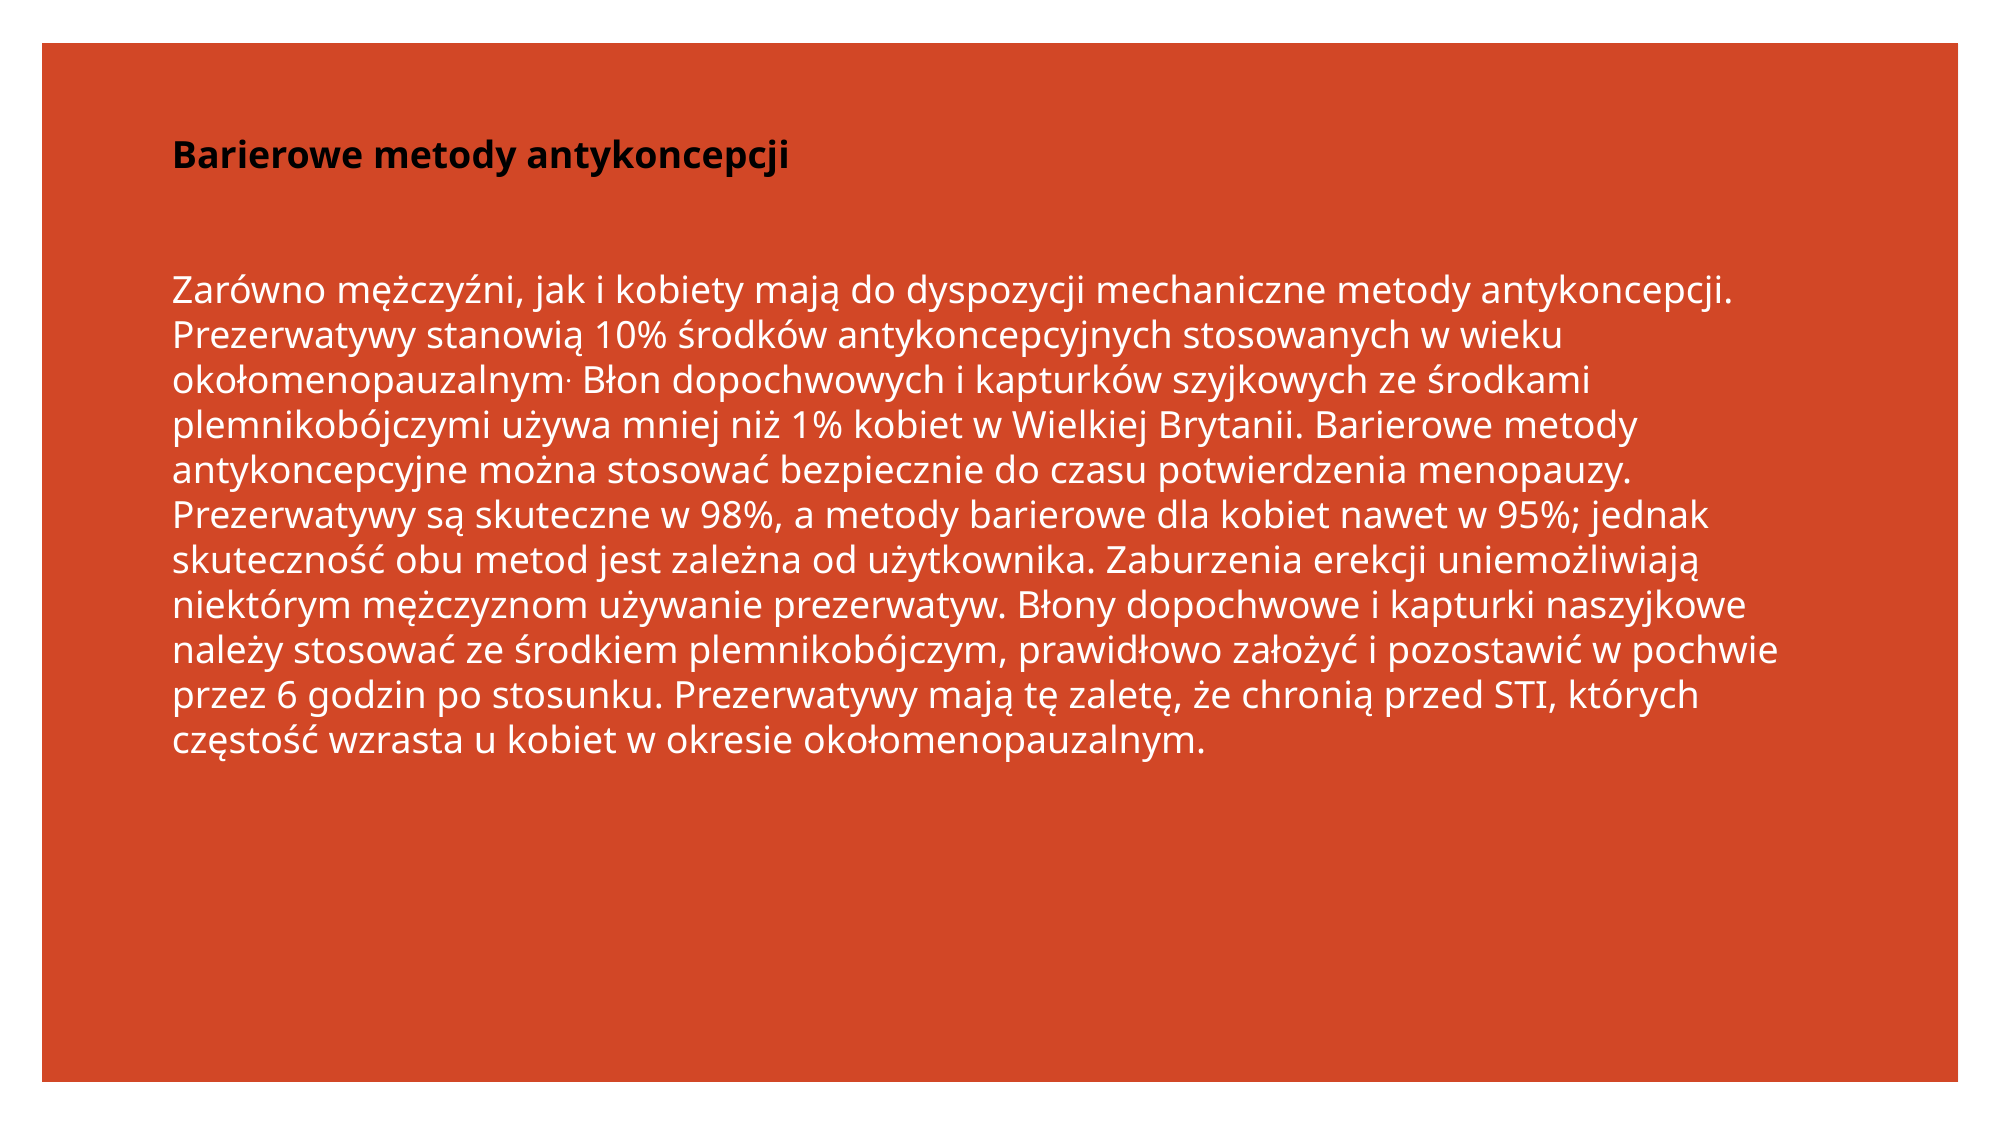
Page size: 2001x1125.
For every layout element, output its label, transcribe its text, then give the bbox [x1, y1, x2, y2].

text_box Barierowe metody antykoncepcji Zarówno mężczyźni, jak i kobiety mają do dyspozycji mechaniczne metody antykoncepcji. Prezerwatywy stanowią 10% środków antykoncepcyjnych stosowanych w wieku okołomenopauzalnym. Błon dopochwowych i kapturków szyjkowych ze środkami plemnikobójczymi używa mniej niż 1% kobiet w Wielkiej Brytanii. Barierowe metody antykoncepcyjne można stosować bezpiecznie do czasu potwierdzenia menopauzy. Prezerwatywy są skuteczne w 98%, a metody barierowe dla kobiet nawet w 95%; jednak skuteczność obu metod jest zależna od użytkownika. Zaburzenia erekcji uniemożliwiają niektórym mężczyznom używanie prezerwatyw. Błony dopochwowe i kapturki naszyjkowe należy stosować ze środkiem plemnikobójczym, prawidłowo założyć i pozostawić w pochwie przez 6 godzin po stosunku. Prezerwatywy mają tę zaletę, że chronią przed STI, których częstość wzrasta u kobiet w okresie okołomenopauzalnym. [156, 123, 1805, 775]
